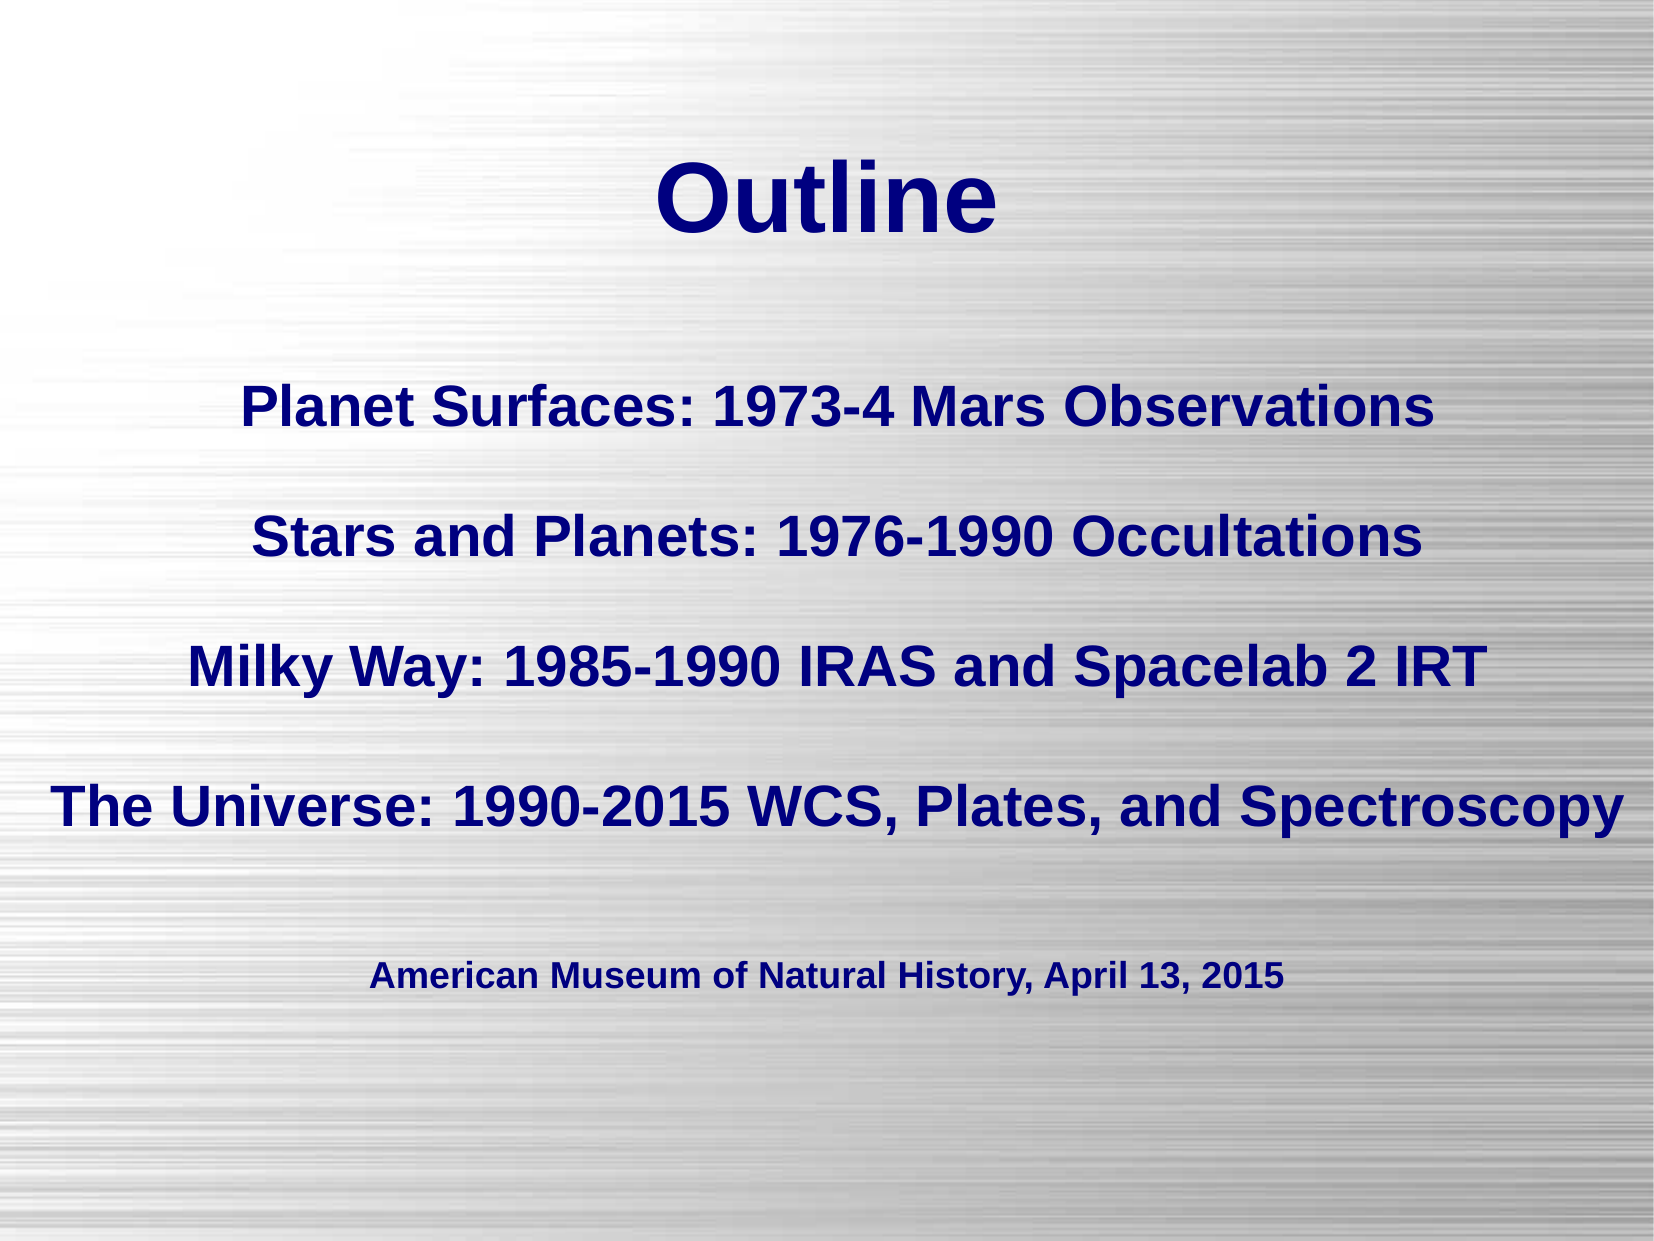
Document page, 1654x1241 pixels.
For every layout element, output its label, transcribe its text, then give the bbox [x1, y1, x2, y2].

text_box American Museum of Natural History, April 13, 2015 [354, 947, 1300, 1006]
text_box Outline [504, 134, 1149, 262]
picture [0, 0, 1654, 1241]
text_box Planet Surfaces: 1973-4 Mars Observations Stars and Planets: 1976-1990 Occultations Milky Way: 1985-1990 IRAS and Spacelab 2 IRT The Universe: 1990-2015 WCS, Plates, and Spectroscopy [23, 365, 1654, 930]
